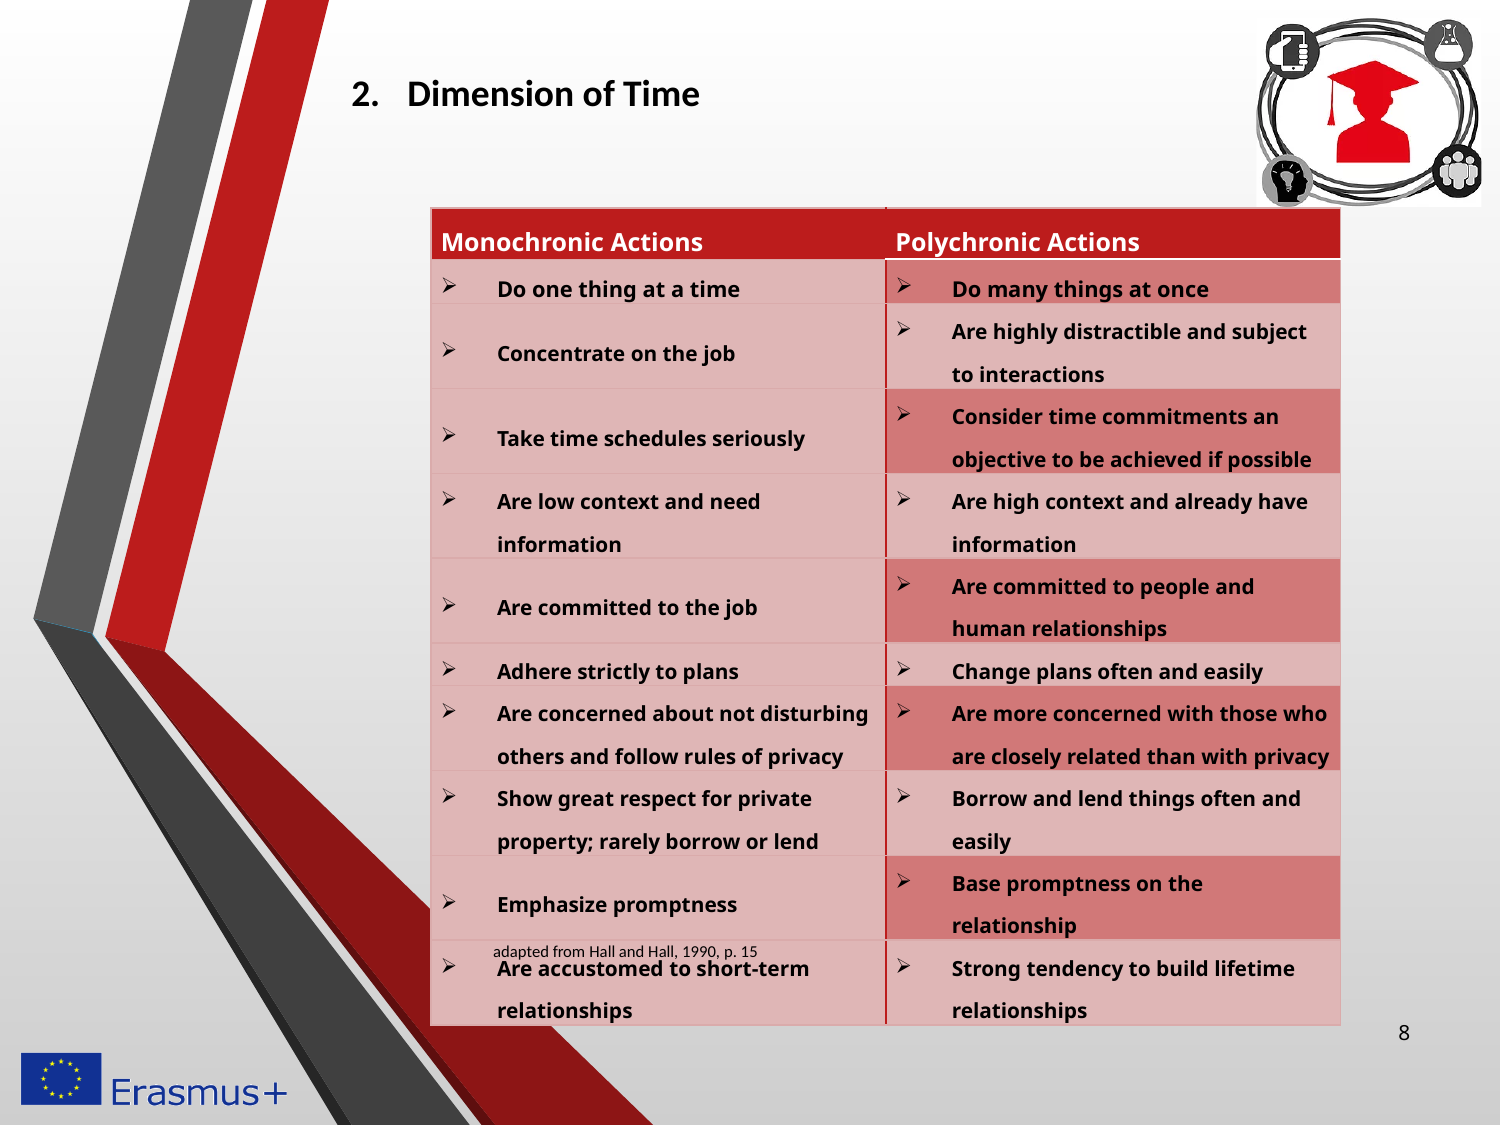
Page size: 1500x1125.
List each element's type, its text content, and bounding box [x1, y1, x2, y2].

picture [5, 1037, 302, 1120]
table_cell Strong tendency to build lifetime relationships [887, 941, 1340, 1024]
text_box adapted from Hall and Hall, 1990, p. 15 [478, 933, 869, 969]
table_cell Are committed to the job [432, 559, 885, 642]
table_cell Show great respect for private property; rarely borrow or lend [432, 771, 885, 855]
table_cell Emphasize promptness [432, 856, 885, 939]
table_cell Are accustomed to short-term relationships [432, 941, 885, 1024]
table_cell Are high context and already have information [887, 474, 1340, 557]
text_box Dimension of Time [336, 61, 1247, 122]
table_cell Are committed to people and human relationships [887, 559, 1340, 642]
table_cell Do many things at once [887, 260, 1340, 303]
table_cell Are low context and need information [432, 474, 885, 557]
table_cell Take time schedules seriously [432, 389, 885, 473]
table_cell Do one thing at a time [432, 260, 885, 303]
table_cell Consider time commitments an objective to be achieved if possible [887, 389, 1340, 473]
chart [1341, 19, 1483, 209]
table_header Polychronic Actions [887, 209, 1340, 258]
table_cell Are more concerned with those who are closely related than with privacy [887, 686, 1340, 770]
slide_number <numer> [1357, 1003, 1425, 1064]
table_cell Are concerned about not disturbing others and follow rules of privacy [432, 686, 885, 770]
table_cell Concentrate on the job [432, 304, 885, 388]
table_cell Are highly distractible and subject to interactions [887, 304, 1340, 388]
table_cell Adhere strictly to plans [432, 644, 885, 685]
table_cell Change plans often and easily [887, 644, 1340, 685]
picture [1256, 18, 1482, 207]
table_cell Borrow and lend things often and easily [887, 771, 1340, 855]
table_cell Base promptness on the relationship [887, 856, 1340, 939]
table_header Monochronic Actions [432, 209, 885, 259]
